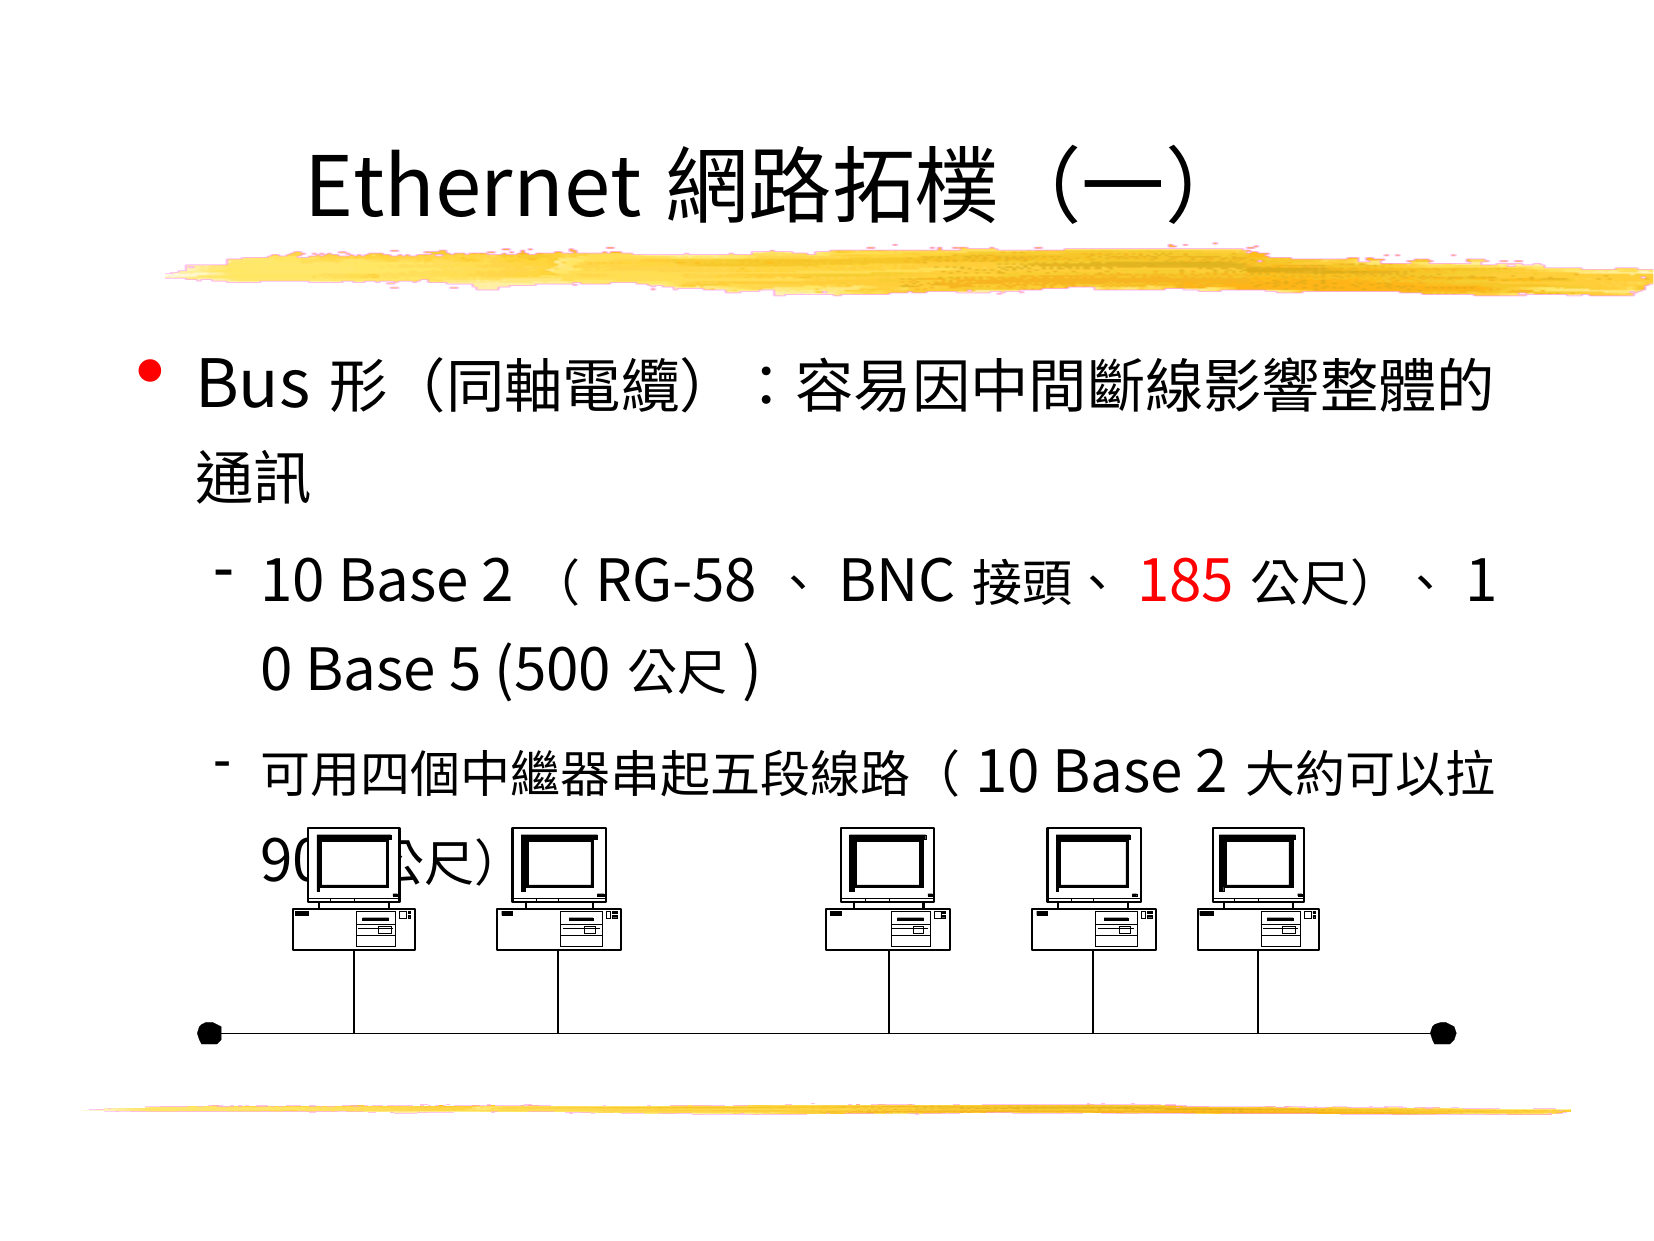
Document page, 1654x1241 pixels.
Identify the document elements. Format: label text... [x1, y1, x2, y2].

picture [82, 1102, 1571, 1117]
chart [192, 819, 1461, 1062]
list Bus形（同軸電纜）：容易因中間斷線影響整體的通訊 10 Base 2（RG-58、BNC接頭、185公尺）、10 Base 5 (500公尺) 可用四個中繼器串起五段線路（10 Base 2大約可以拉900公尺） [124, 316, 1530, 1061]
title Ethernet網路拓樸（一） [73, 41, 1479, 249]
picture [165, 237, 1654, 308]
